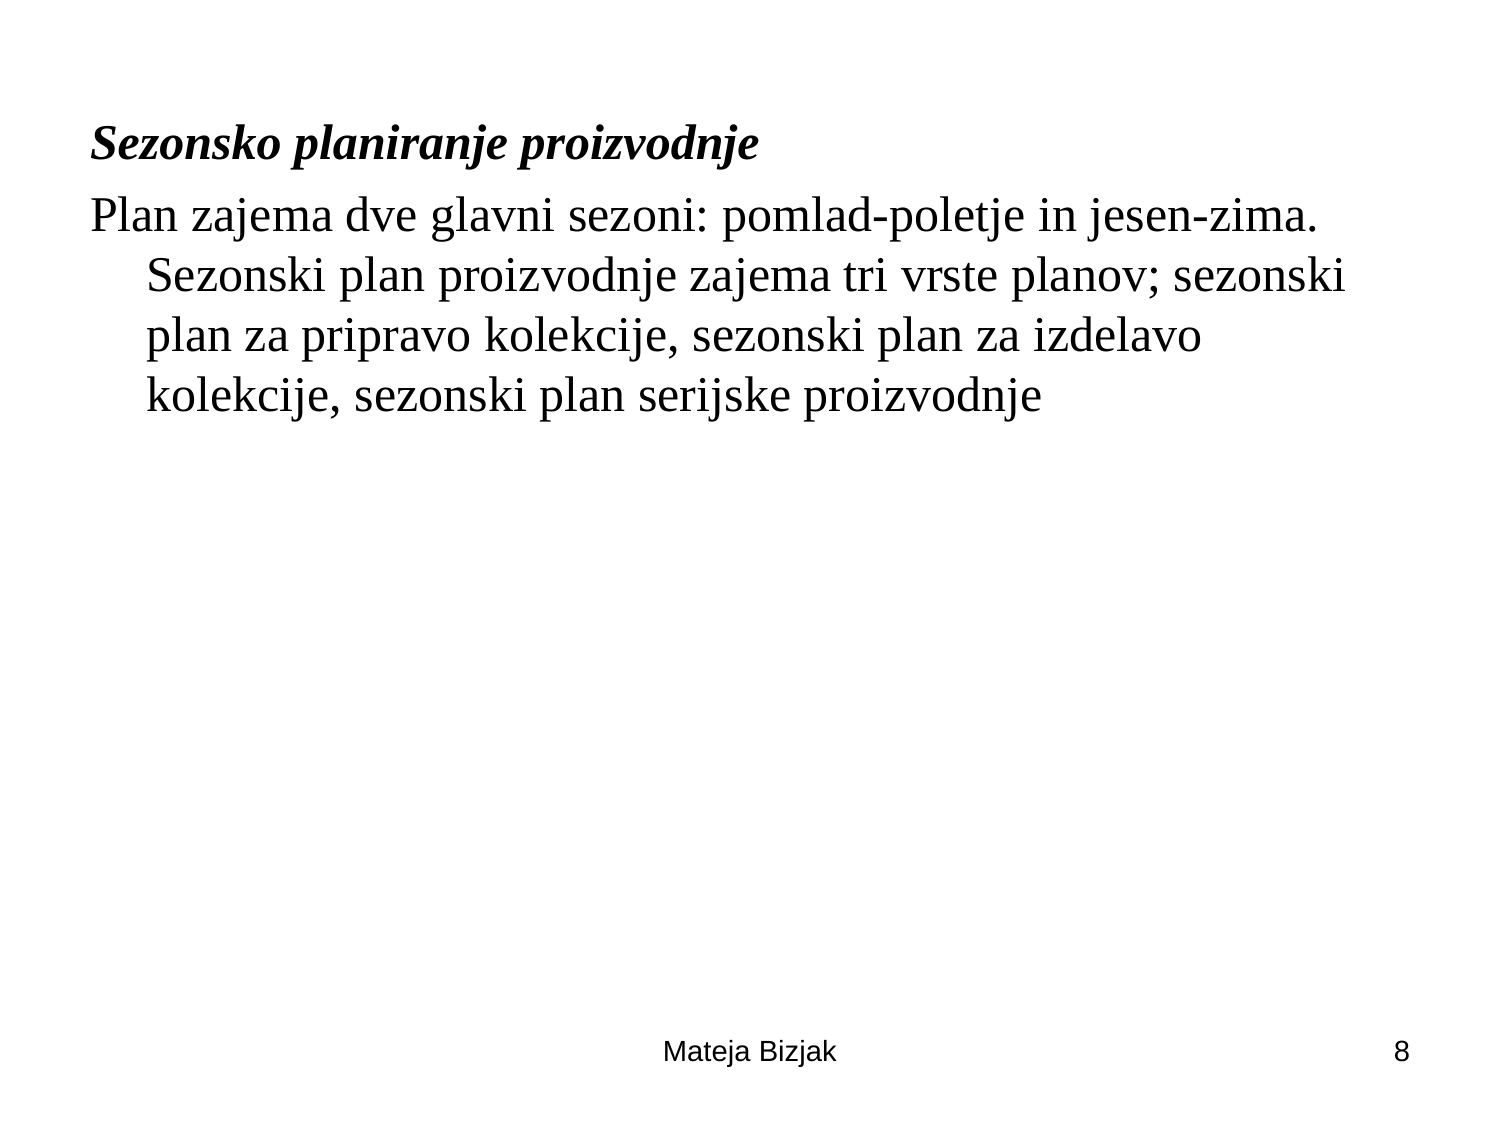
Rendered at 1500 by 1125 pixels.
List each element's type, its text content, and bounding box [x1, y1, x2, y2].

text_box Mateja Bizjak [512, 1024, 988, 1103]
list Sezonsko planiranje proizvodnje Plan zajema dve glavni sezoni: pomlad-poletje in jesen-zima. Sezonski plan proizvodnje zajema tri vrste planov; sezonski plan za pripravo kolekcije, sezonski plan za izdelavo kolekcije, sezonski plan serijske proizvodnje [75, 101, 1426, 1005]
text_box <number> [1074, 1024, 1426, 1103]
